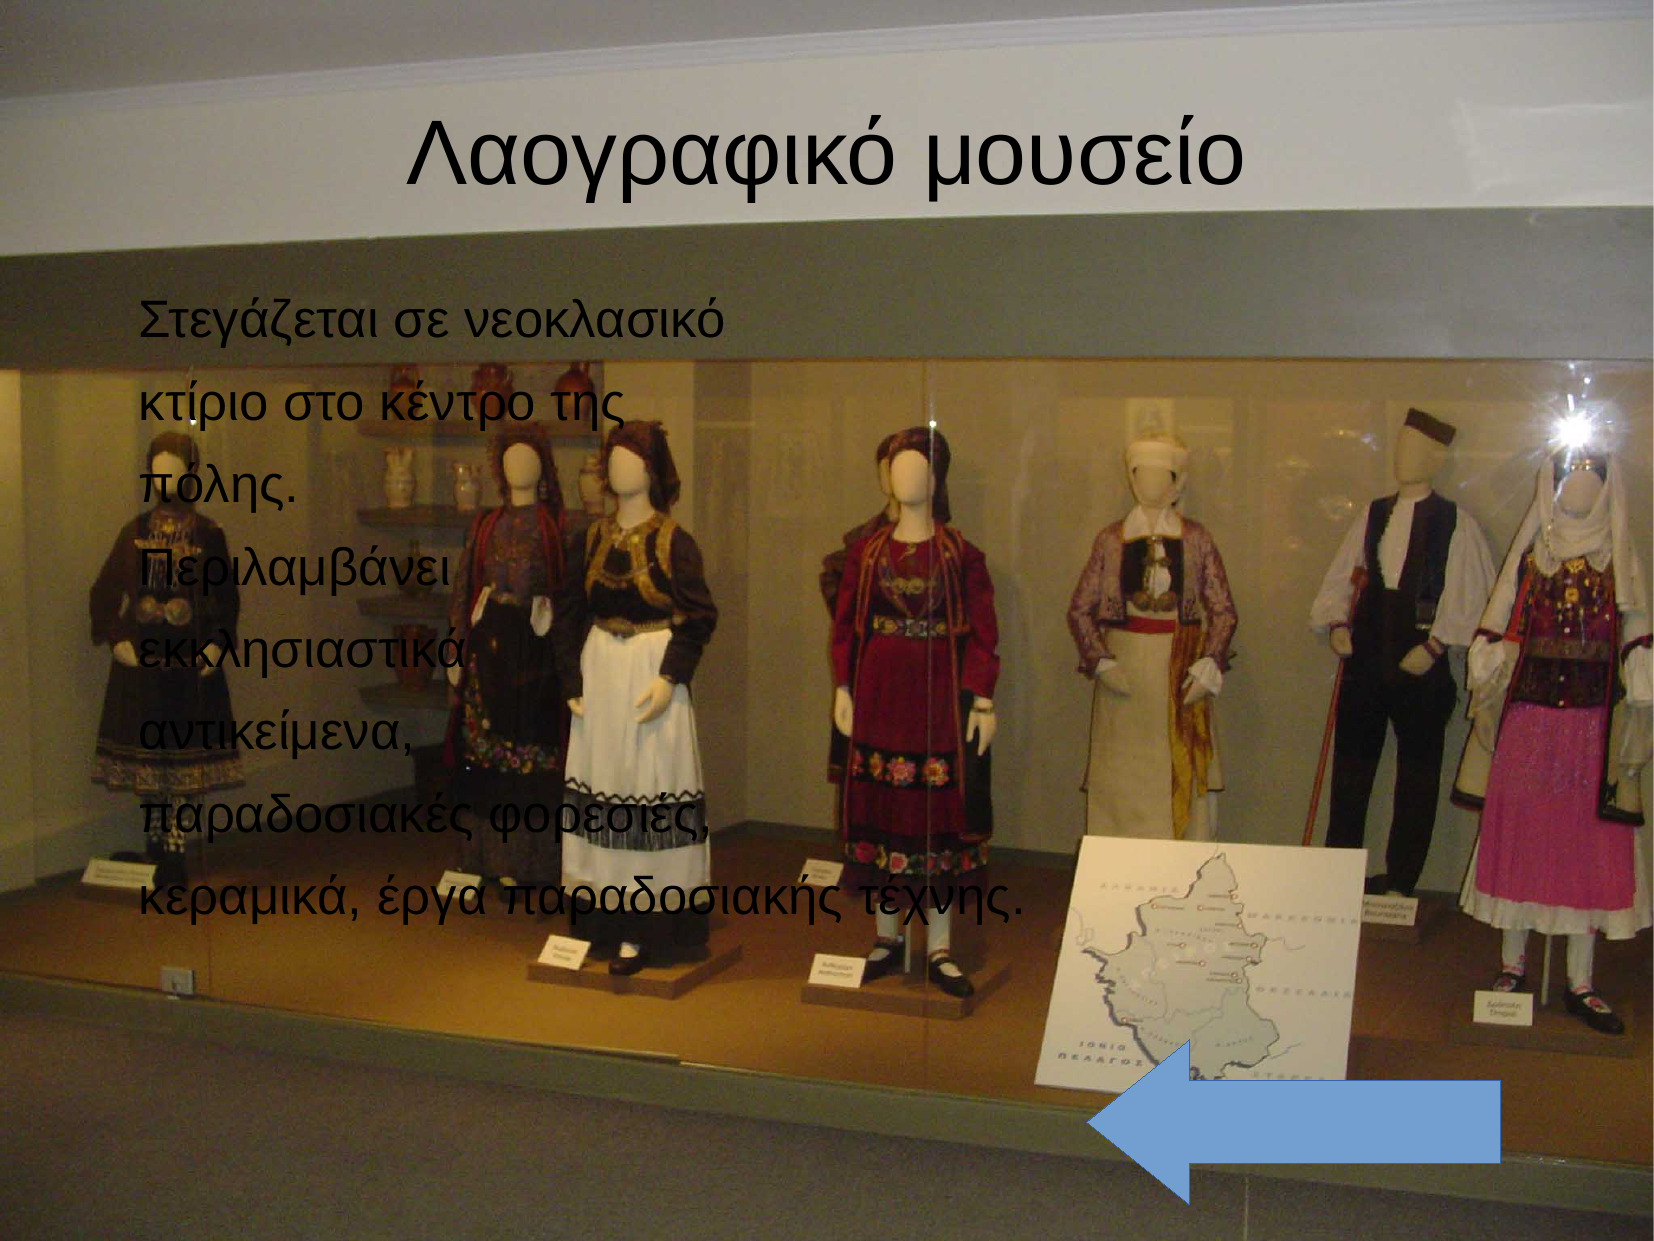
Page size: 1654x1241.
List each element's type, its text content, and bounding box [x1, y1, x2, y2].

text_box [1086, 1039, 1501, 1205]
title Λαογραφικό μουσείο [82, 49, 1571, 257]
picture [0, 0, 1654, 1241]
list Στεγάζεται σε νεοκλασικό κτίριο στο κέντρο της πόλης. Περιλαμβάνει εκκλησιαστικά αντικείμενα, παραδοσιακές φορεσιές, κεραμικά, έργα παραδοσιακής τέχνης. [82, 290, 1571, 1010]
